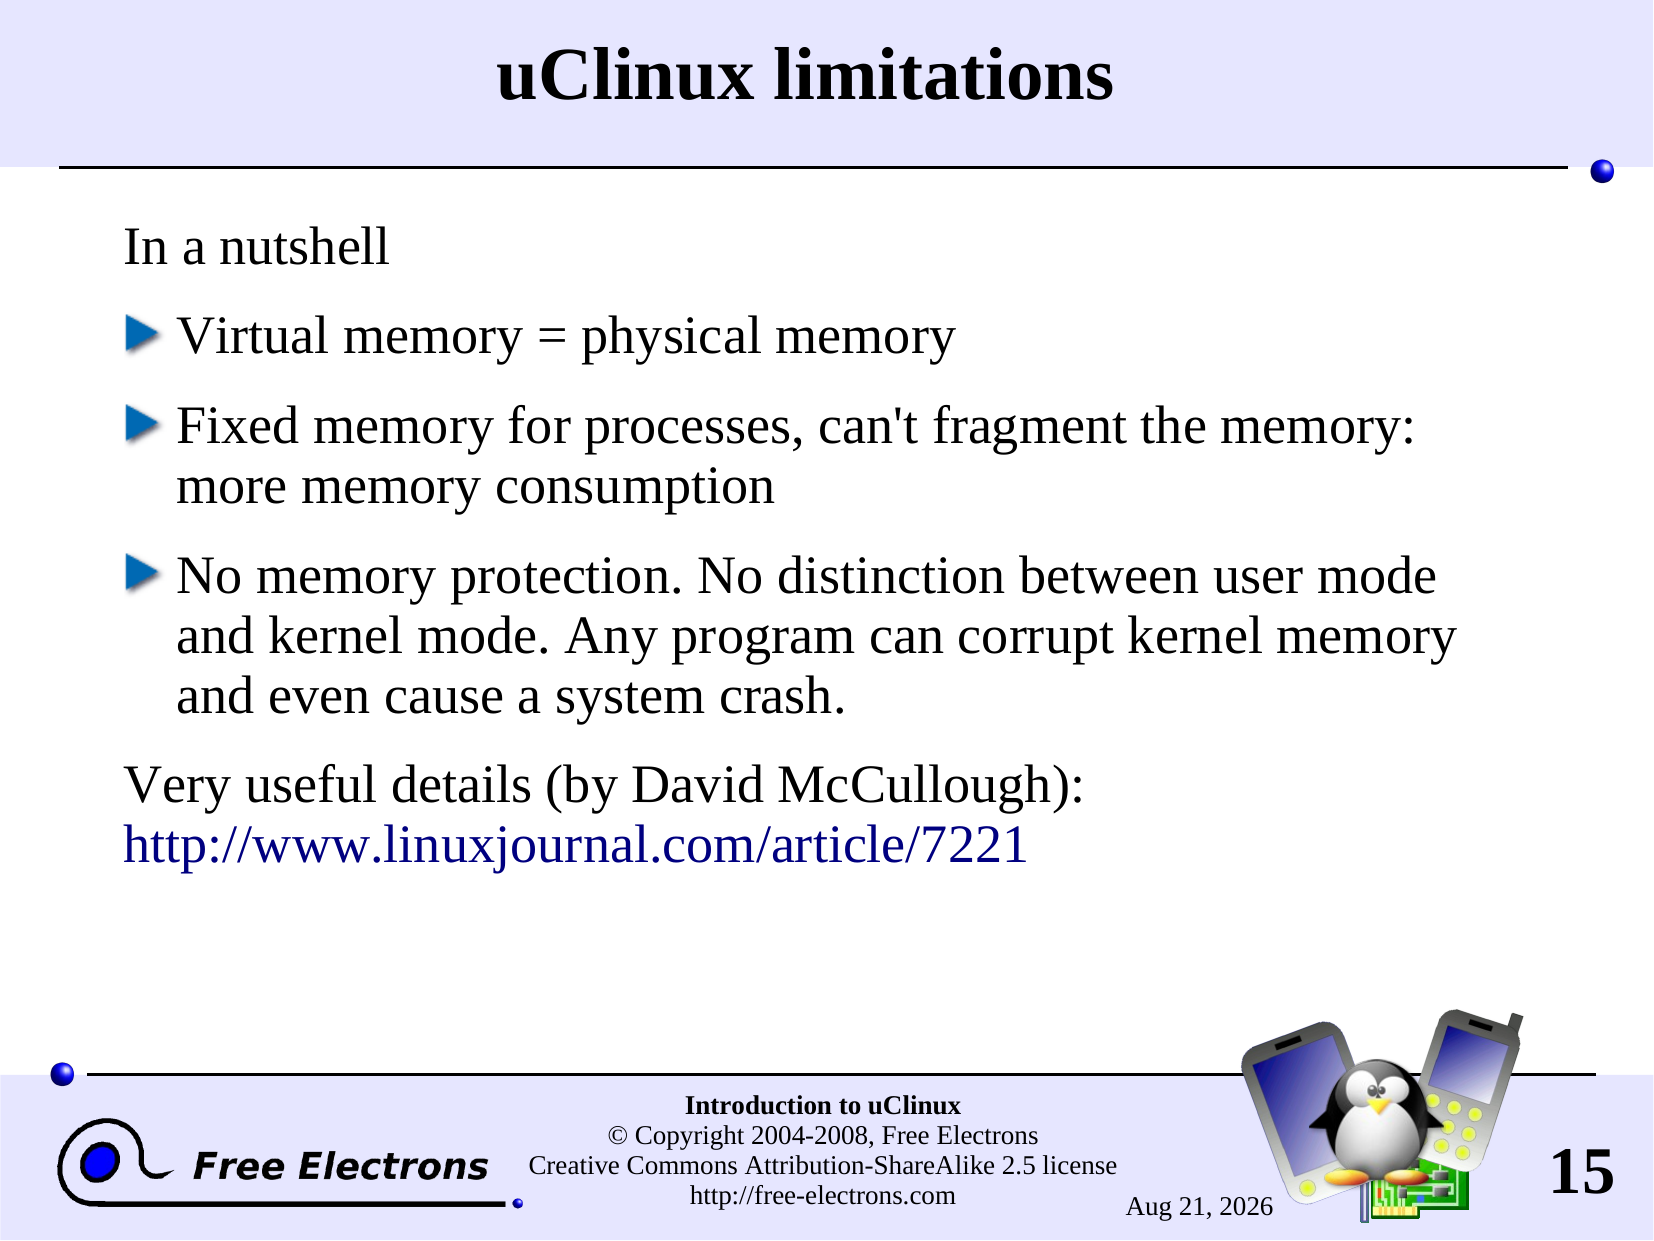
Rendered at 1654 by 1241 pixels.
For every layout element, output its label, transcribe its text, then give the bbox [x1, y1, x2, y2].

picture [50, 1107, 527, 1216]
list In a nutshell Virtual memory = physical memory Fixed memory for processes, can't fragment the memory: more memory consumption No memory protection. No distinction between user mode and kernel mode. Any program can corrupt kernel memory and even cause a system crash. Very useful details (by David McCullough): http://www.linuxjournal.com/article/7221 [105, 216, 1518, 1035]
title uClinux limitations [60, 25, 1551, 124]
picture [1225, 1007, 1538, 1241]
